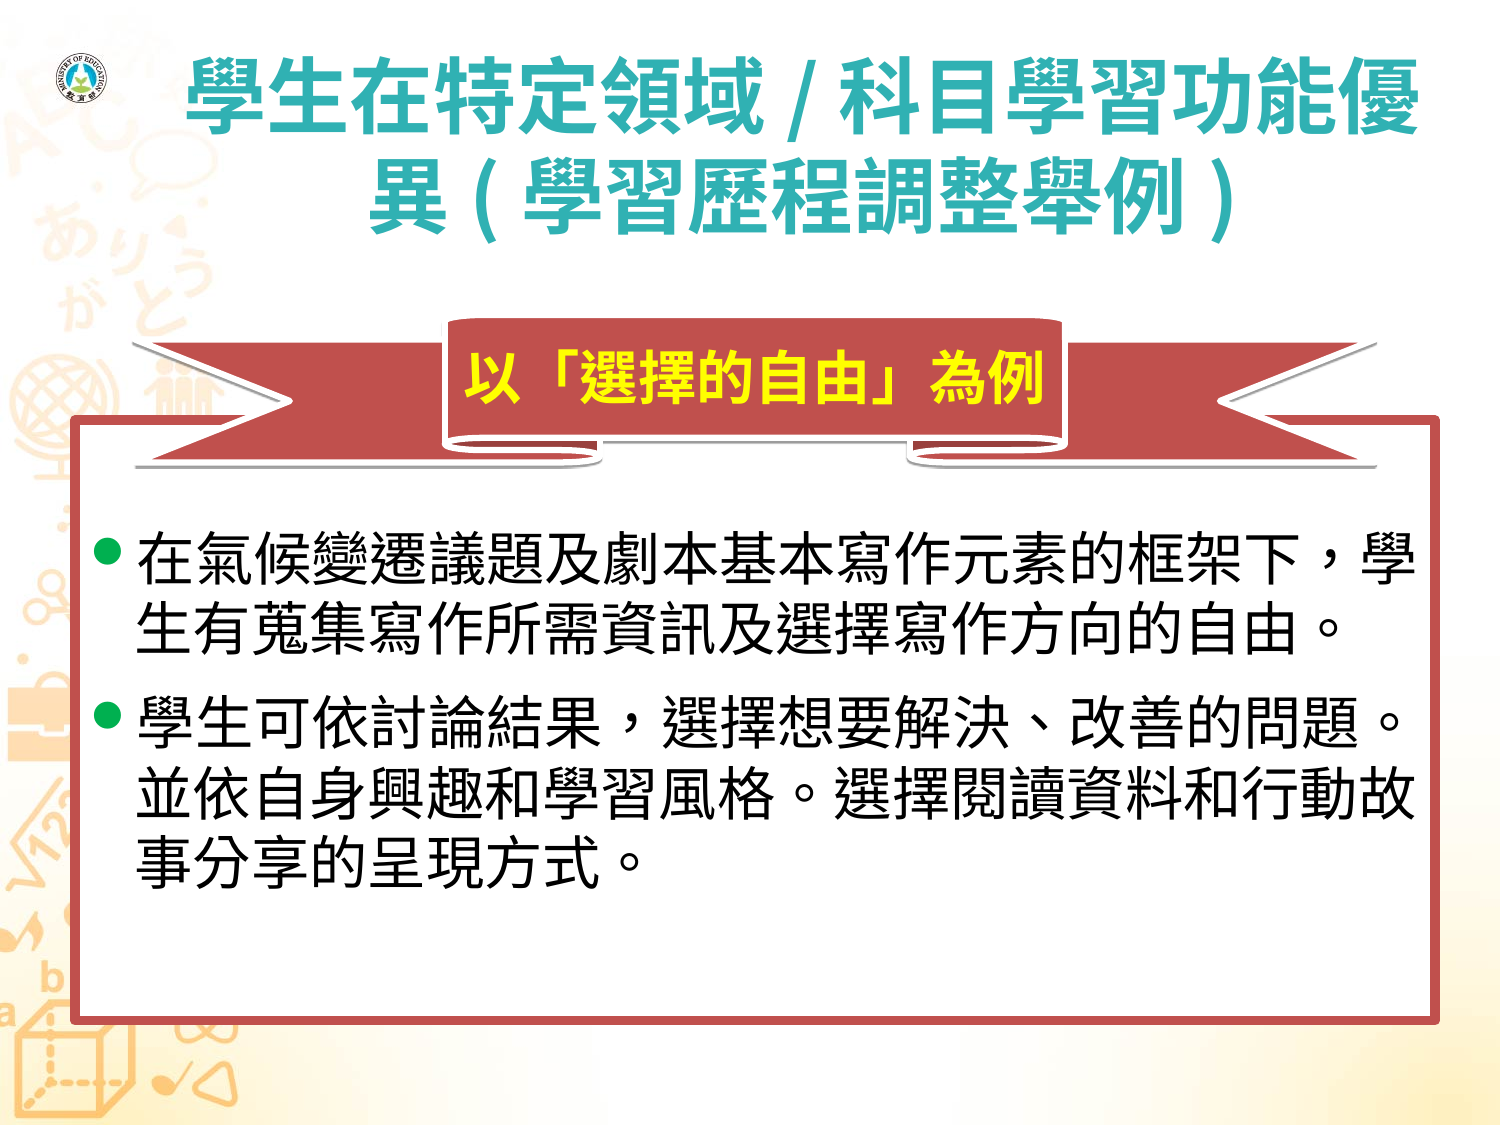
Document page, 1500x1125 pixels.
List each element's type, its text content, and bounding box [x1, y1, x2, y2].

picture [0, 0, 1500, 1125]
title 學生在特定領域/科目學習功能優異(學習歷程調整舉例) [127, 36, 1478, 178]
text_box 以「選擇的自由」為例 [134, 314, 1375, 463]
text_box 在氣候變遷議題及劇本基本寫作元素的框架下，學生有蒐集寫作所需資訊及選擇寫作方向的自由。 學生可依討論結果，選擇想要解決、改善的問題。並依自身興趣和學習風格。選擇閱讀資料和行動故事分享的呈現方式。 [75, 419, 1435, 1021]
